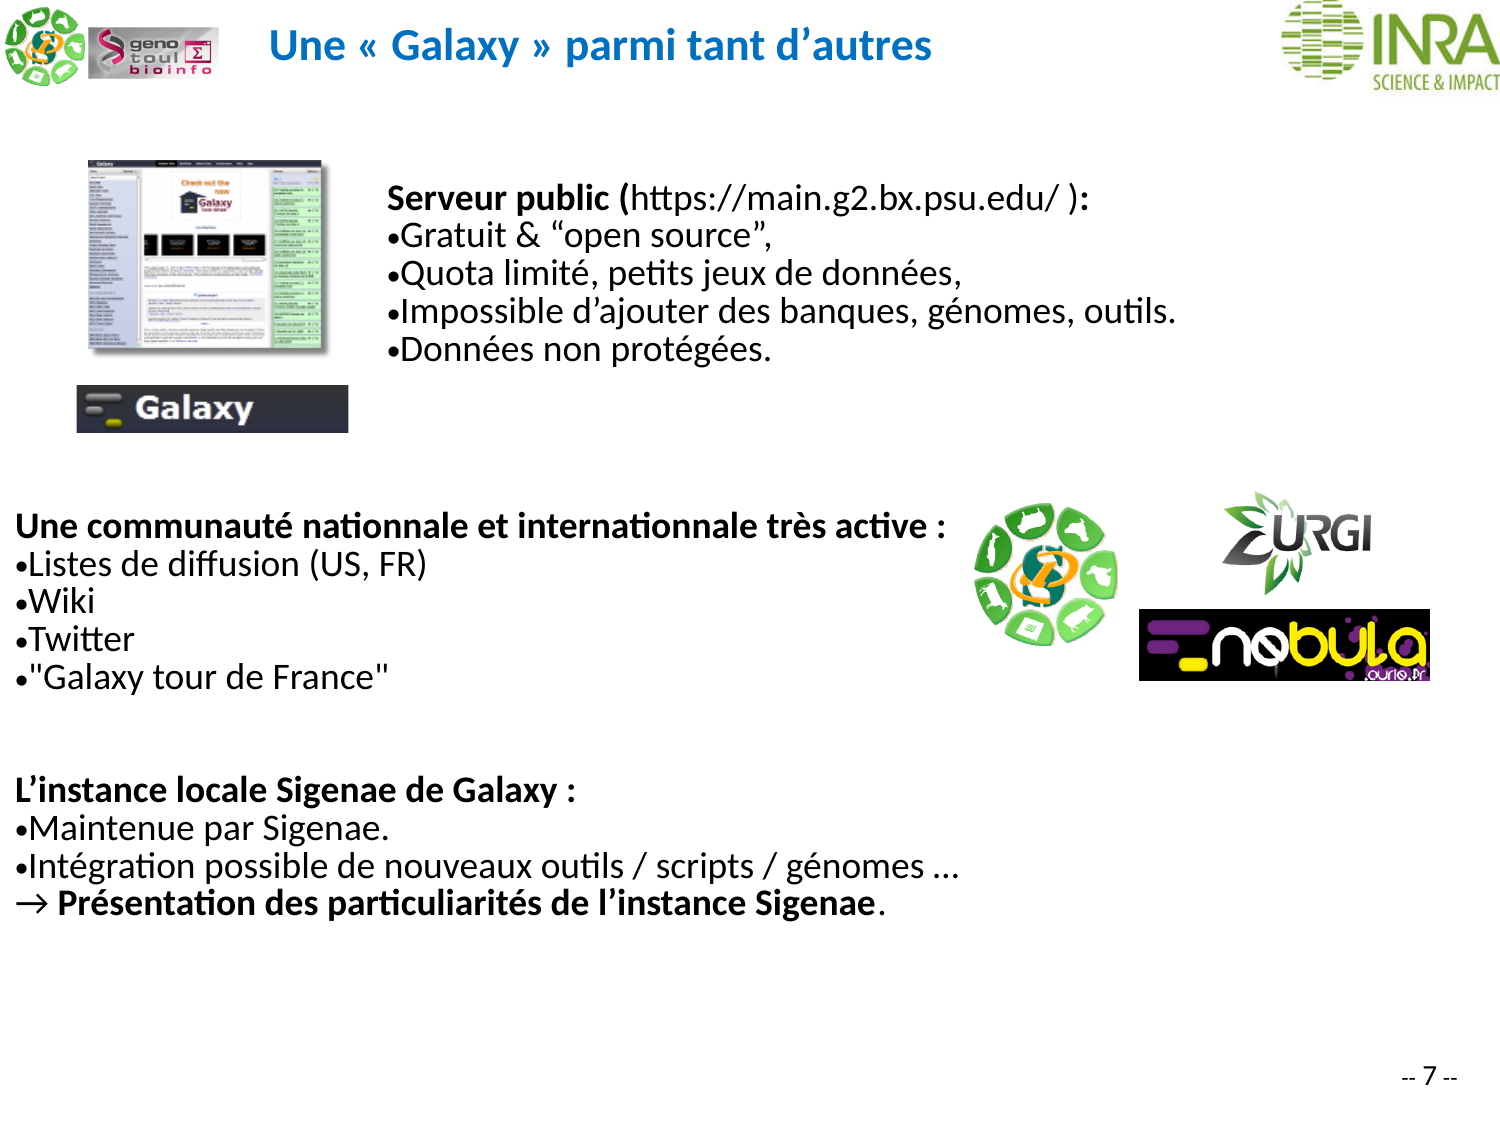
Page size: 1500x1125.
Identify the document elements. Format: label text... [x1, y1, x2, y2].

picture [5, 7, 85, 86]
picture [974, 503, 1117, 646]
text_box Serveur public (https://main.g2.bx.psu.edu/ ): Gratuit & “open source”, Quota limité, petits jeux de données, Impossible d’ajouter des banques, génomes, outils. Données non protégées. [372, 174, 1382, 378]
picture [88, 27, 219, 79]
picture [88, 160, 334, 361]
picture [1139, 609, 1430, 681]
picture [1281, 0, 1500, 110]
picture [76, 385, 349, 433]
text_box Une communauté nationnale et internationnale très active : Listes de diffusion (US, FR) Wiki Twitter "Galaxy tour de France" L’instance locale Sigenae de Galaxy : Maintenue par Sigenae. Intégration possible de nouveaux outils / scripts / génomes … → Présentation des particuliarités de l’instance Sigenae. [0, 465, 1500, 933]
text_box Une « Galaxy » parmi tant d’autres [253, 19, 1270, 90]
picture [1222, 491, 1371, 595]
